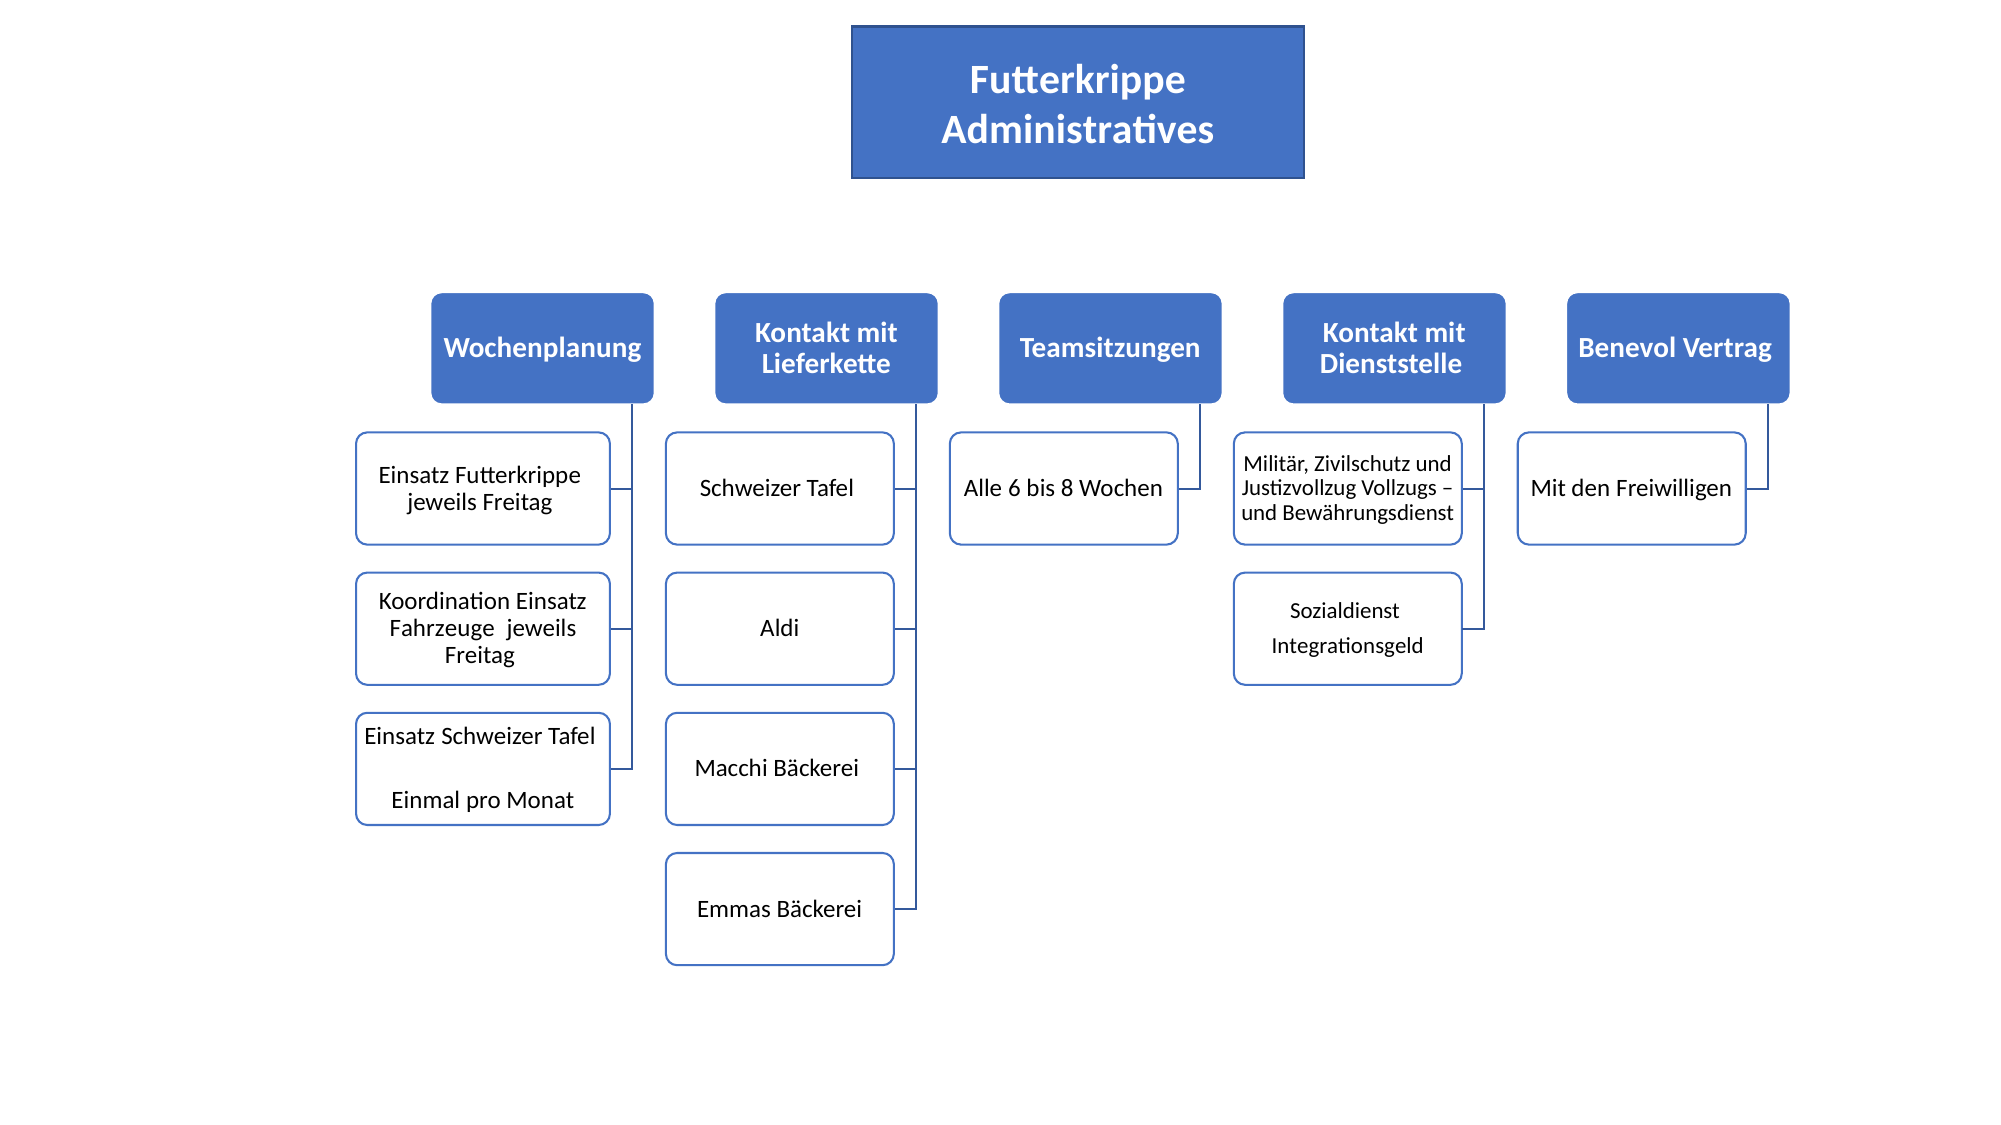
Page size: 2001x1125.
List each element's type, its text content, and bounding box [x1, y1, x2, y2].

text_box Sozialdienst Integrationsgeld [1233, 572, 1462, 685]
text_box Kontakt mit Dienststelle [1282, 292, 1507, 405]
text_box Militär, Zivilschutz und Justizvollzug Vollzugs – und Bewährungsdienst [1233, 432, 1462, 545]
text_box Schweizer Tafel [665, 432, 894, 545]
text_box Einsatz Futterkrippe jeweils Freitag [356, 432, 610, 545]
text_box Einsatz Schweizer Tafel Einmal pro Monat [356, 712, 610, 826]
text_box Kontakt mit Lieferkette [714, 292, 939, 405]
text_box Aldi [665, 572, 894, 685]
text_box Mit den Freiwilligen [1517, 432, 1746, 545]
text_box Benevol Vertrag [1566, 292, 1791, 405]
text_box Macchi Bäckerei [665, 712, 894, 826]
text_box Futterkrippe Administratives [852, 27, 1304, 178]
text_box Emmas Bäckerei [665, 852, 894, 966]
text_box Wochenplanung [430, 292, 655, 405]
text_box Koordination Einsatz Fahrzeuge jeweils Freitag [356, 572, 610, 685]
text_box Alle 6 bis 8 Wochen [949, 432, 1178, 545]
text_box Teamsitzungen [998, 292, 1223, 405]
